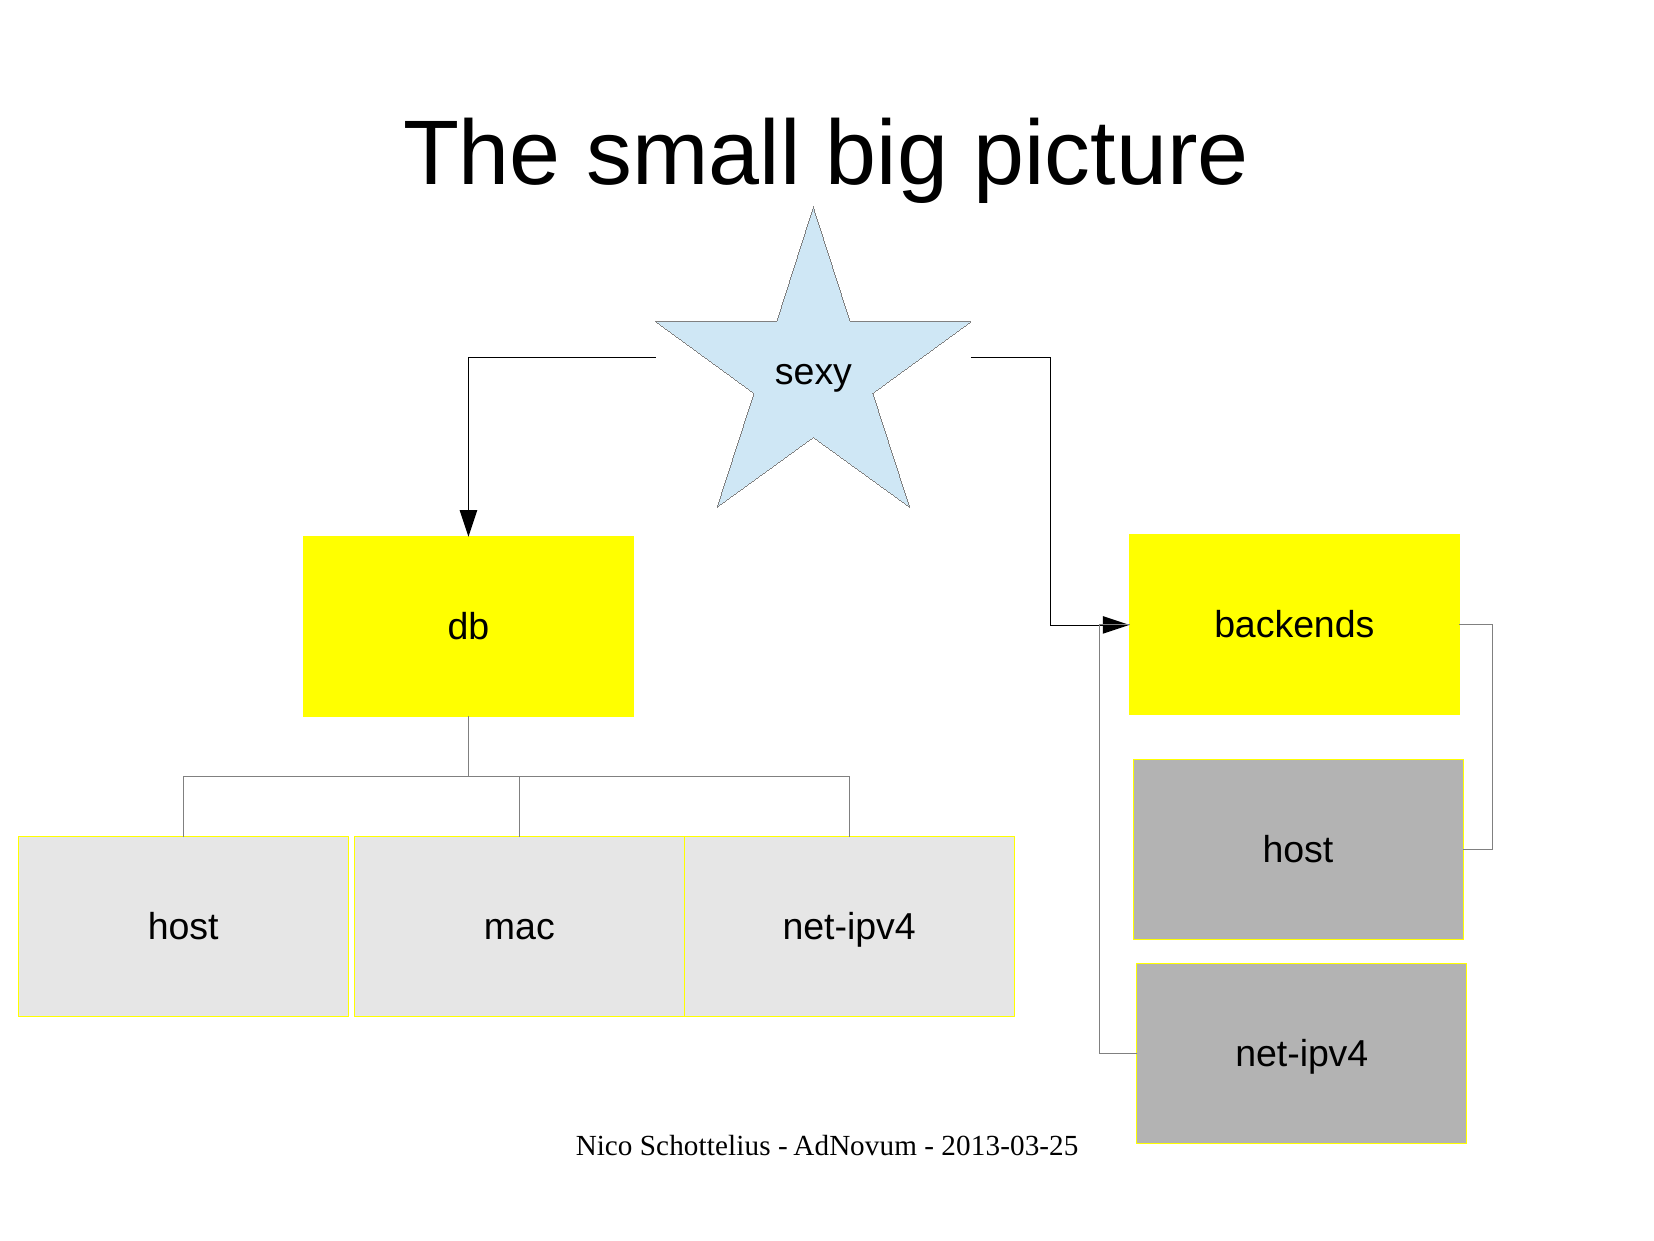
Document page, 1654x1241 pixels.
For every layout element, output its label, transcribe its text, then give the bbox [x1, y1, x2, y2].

text_box host [18, 836, 349, 1017]
text_box net-ipv4 [1136, 963, 1467, 1144]
text_box mac [354, 836, 684, 1017]
text_box host [1133, 759, 1464, 940]
text_box sexy [655, 206, 971, 508]
title The small big picture [82, 49, 1571, 257]
text_box backends [1129, 534, 1460, 715]
text_box net-ipv4 [684, 836, 1015, 1017]
text_box db [303, 536, 634, 717]
